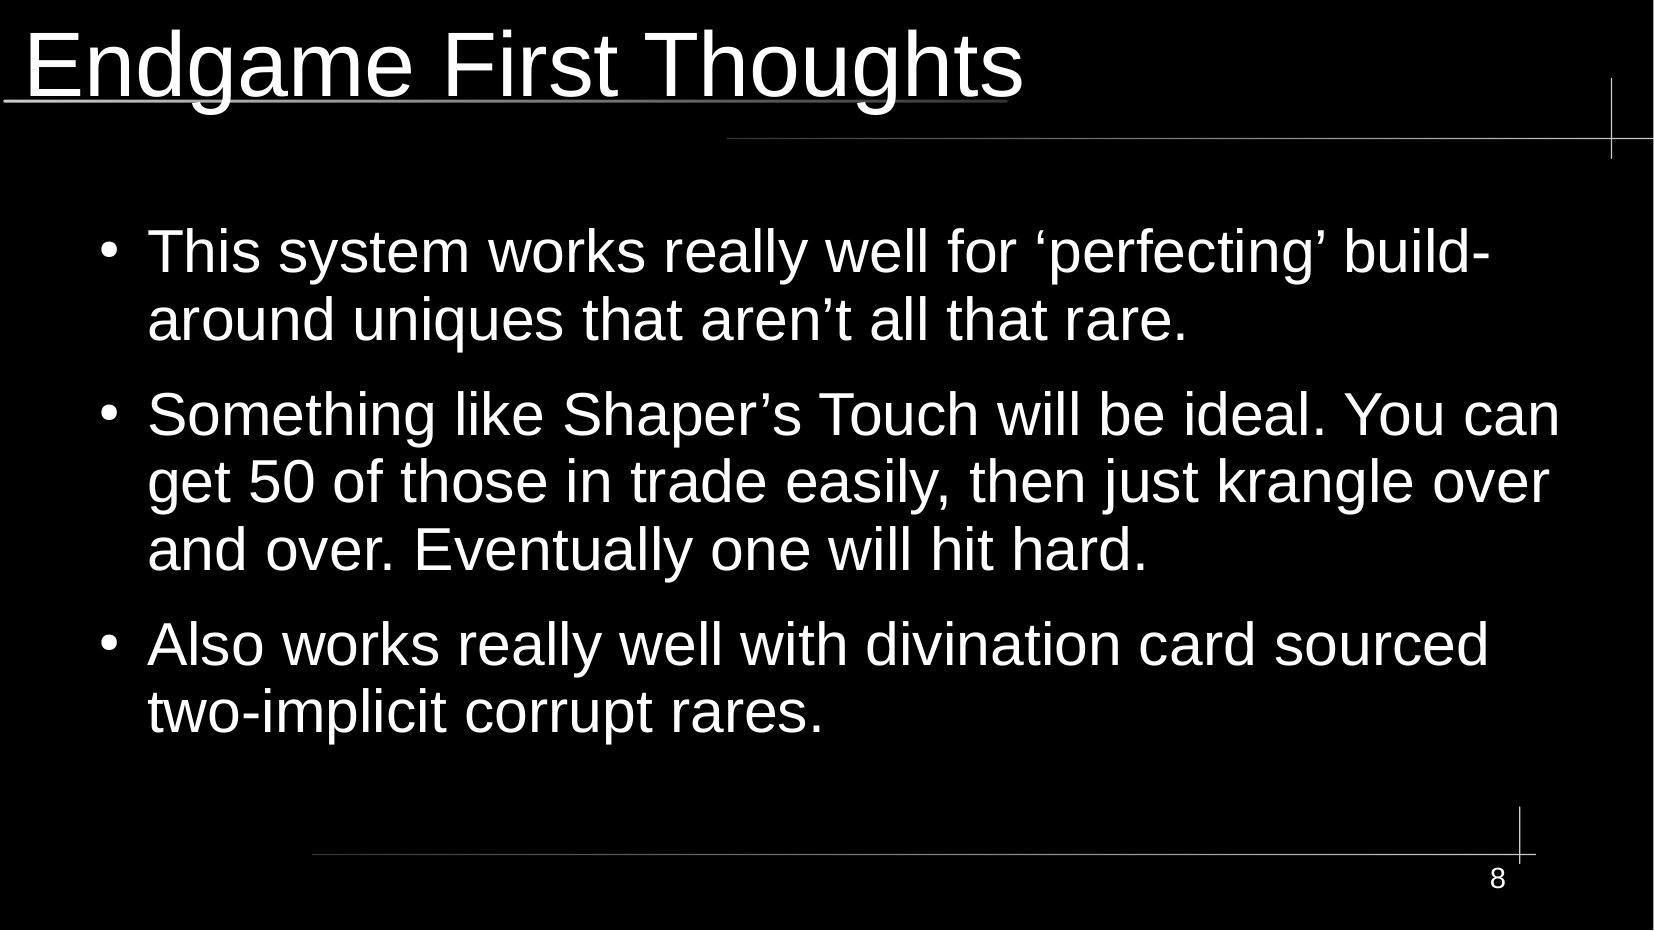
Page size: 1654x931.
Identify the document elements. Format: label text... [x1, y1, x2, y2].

title Endgame First Thoughts [23, 11, 1589, 119]
list This system works really well for ‘perfecting’ build-around uniques that aren’t all that rare. Something like Shaper’s Touch will be ideal. You can get 50 of those in trade easily, then just krangle over and over. Eventually one will hit hard. Also works really well with divination card sourced two-implicit corrupt rares. [82, 217, 1571, 758]
